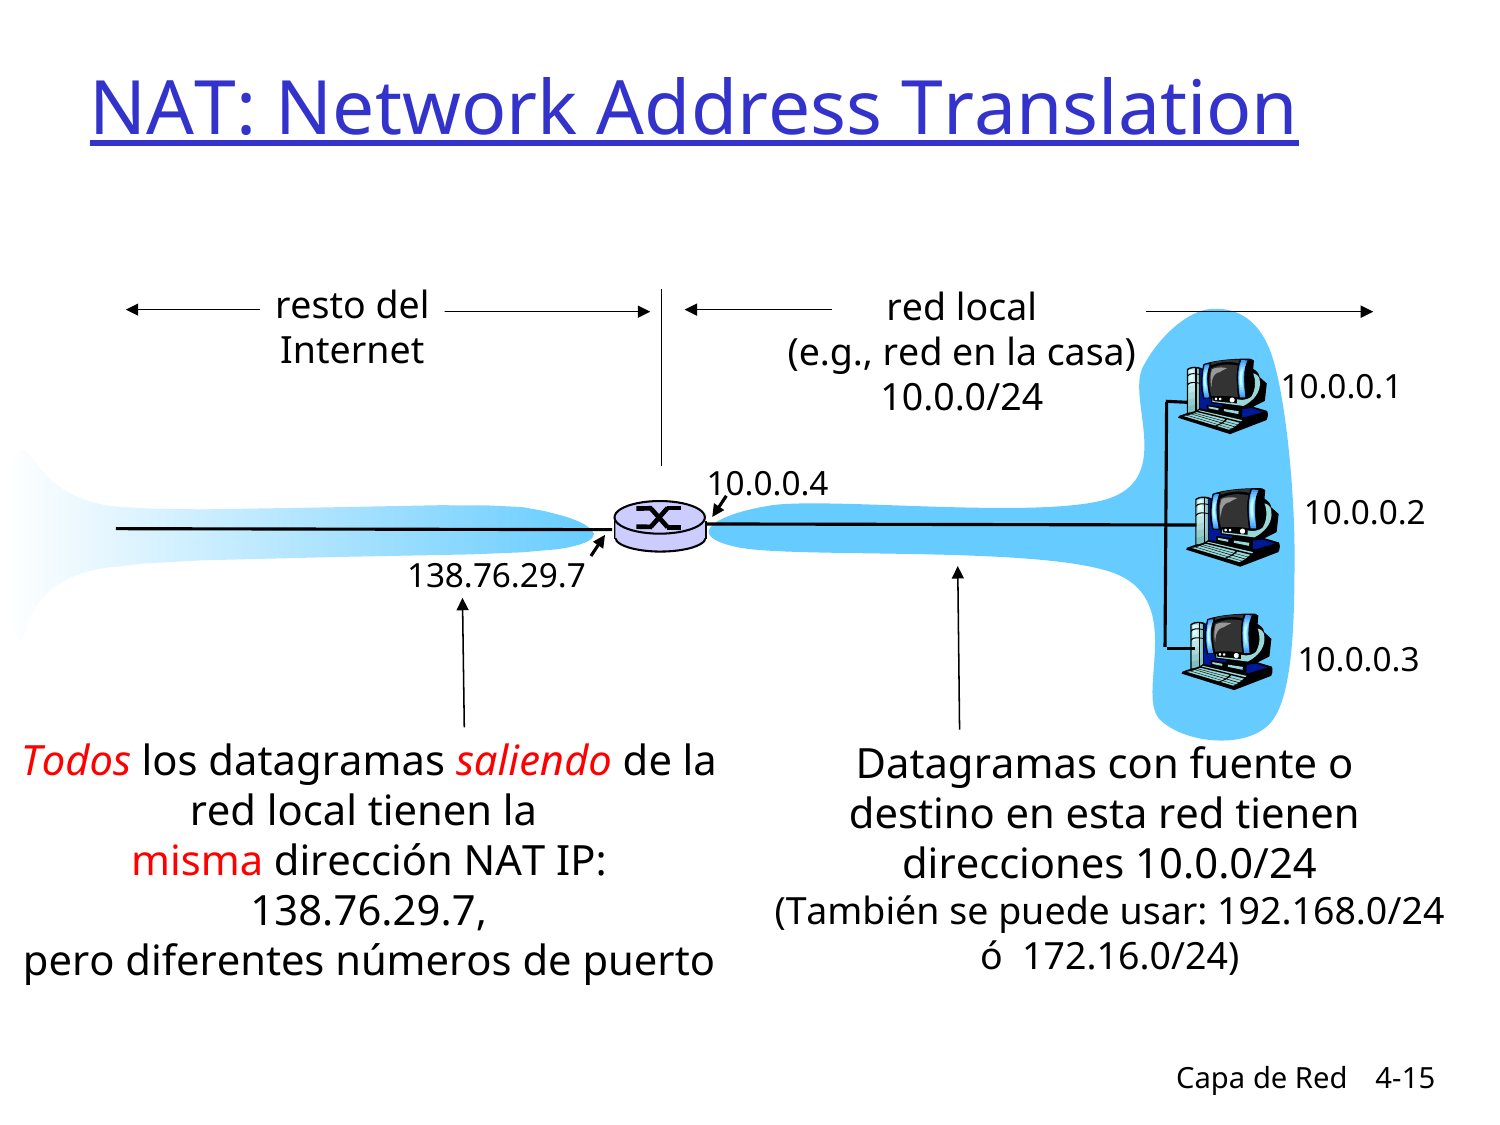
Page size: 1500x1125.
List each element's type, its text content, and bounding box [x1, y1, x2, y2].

text_box Datagramas con fuente o destino en esta red tienen direcciones 10.0.0/24 (También se puede usar: 192.168.0/24 ó 172.16.0/24) [759, 728, 1460, 985]
text_box [614, 501, 706, 552]
text_box [4, 450, 594, 640]
text_box 138.76.29.7 [392, 546, 601, 602]
text_box 10.0.0.3 [1282, 630, 1435, 687]
chart [1178, 358, 1270, 435]
text_box [716, 312, 1273, 523]
text_box 10.0.0.2 [1289, 483, 1441, 540]
chart [1181, 612, 1274, 691]
text_box [708, 404, 1295, 728]
text_box Todos los datagramas saliendo de la red local tienen la misma dirección NAT IP: 138.76.29.7, pero diferentes números de puerto [0, 725, 739, 992]
text_box 10.0.0.4 [691, 454, 844, 511]
title NAT: Network Address Translation [75, 23, 1463, 188]
chart [1186, 487, 1282, 567]
text_box 10.0.0.1 [1265, 357, 1418, 414]
text_box resto del Internet [260, 273, 445, 379]
text_box red local (e.g., red en la casa) 10.0.0/24 [772, 275, 1152, 426]
